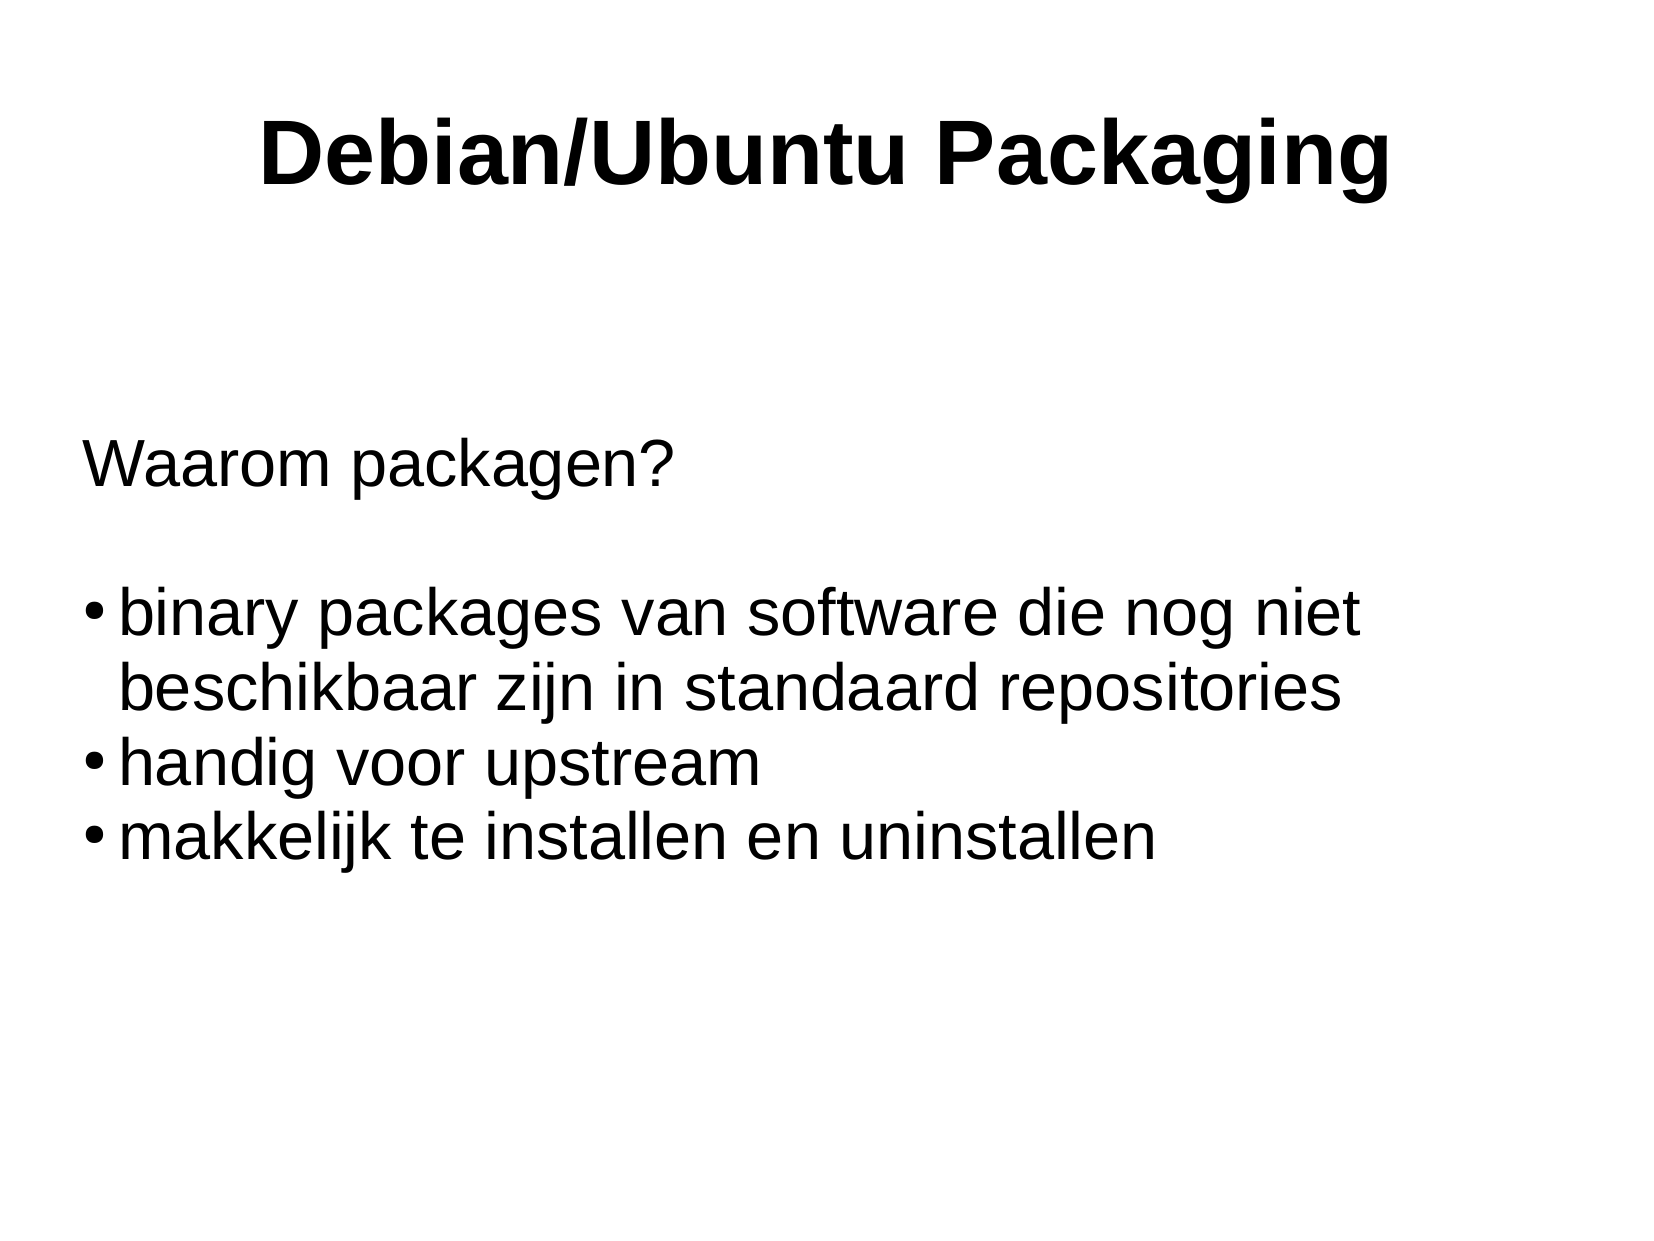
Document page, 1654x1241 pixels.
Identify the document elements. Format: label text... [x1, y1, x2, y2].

subtitle Waarom packagen? binary packages van software die nog niet beschikbaar zijn in standaard repositories handig voor upstream makkelijk te installen en uninstallen [82, 290, 1571, 1010]
title Debian/Ubuntu Packaging [82, 49, 1571, 257]
